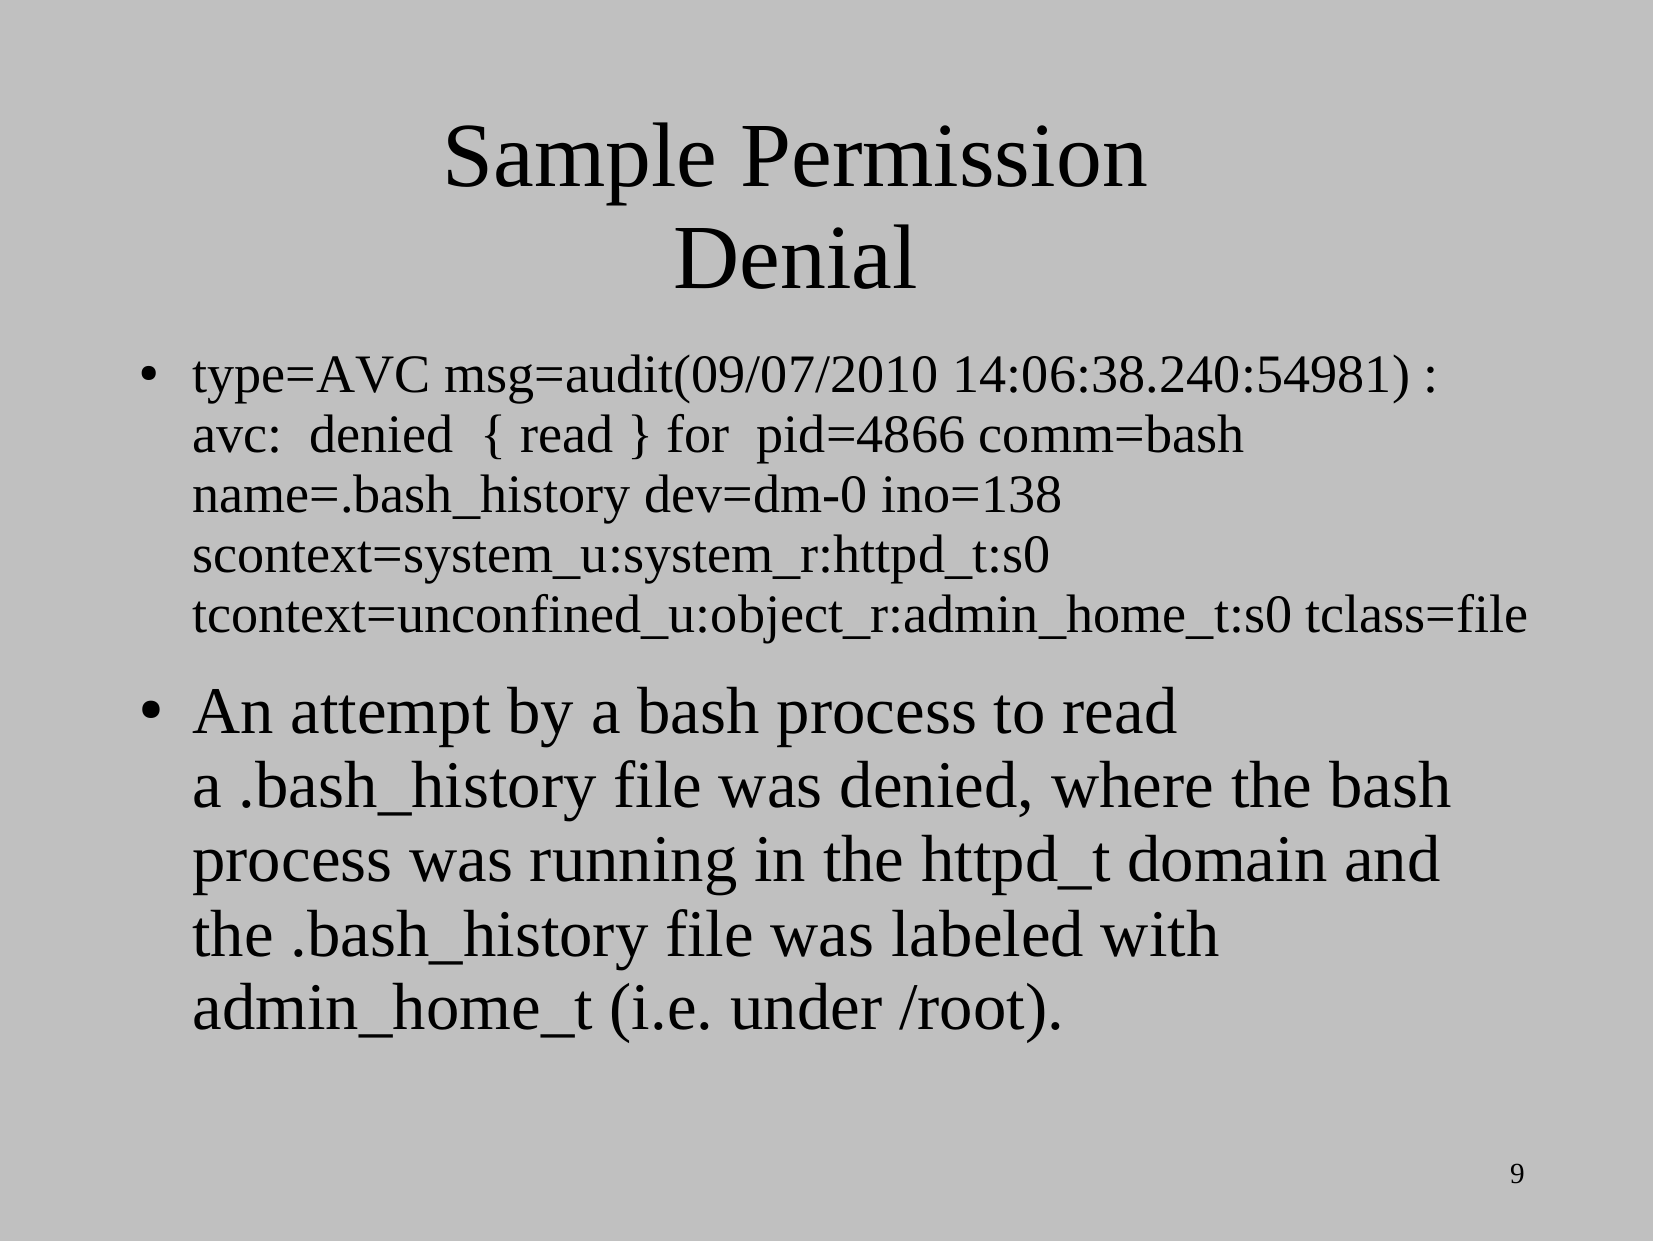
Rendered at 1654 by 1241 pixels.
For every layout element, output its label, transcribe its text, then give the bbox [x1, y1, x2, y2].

list type=AVC msg=audit(09/07/2010 14:06:38.240:54981) : avc: denied { read } for pid=4866 comm=bash name=.bash_history dev=dm-0 ino=138 scontext=system_u:system_r:httpd_t:s0 tcontext=unconfined_u:object_r:admin_home_t:s0 tclass=file An attempt by a bash process to read a .bash_history file was denied, where the bash process was running in the httpd_t domain and the .bash_history file was labeled with admin_home_t (i.e. under /root). [121, 344, 1534, 1164]
title Sample Permission Denial [312, 102, 1279, 310]
